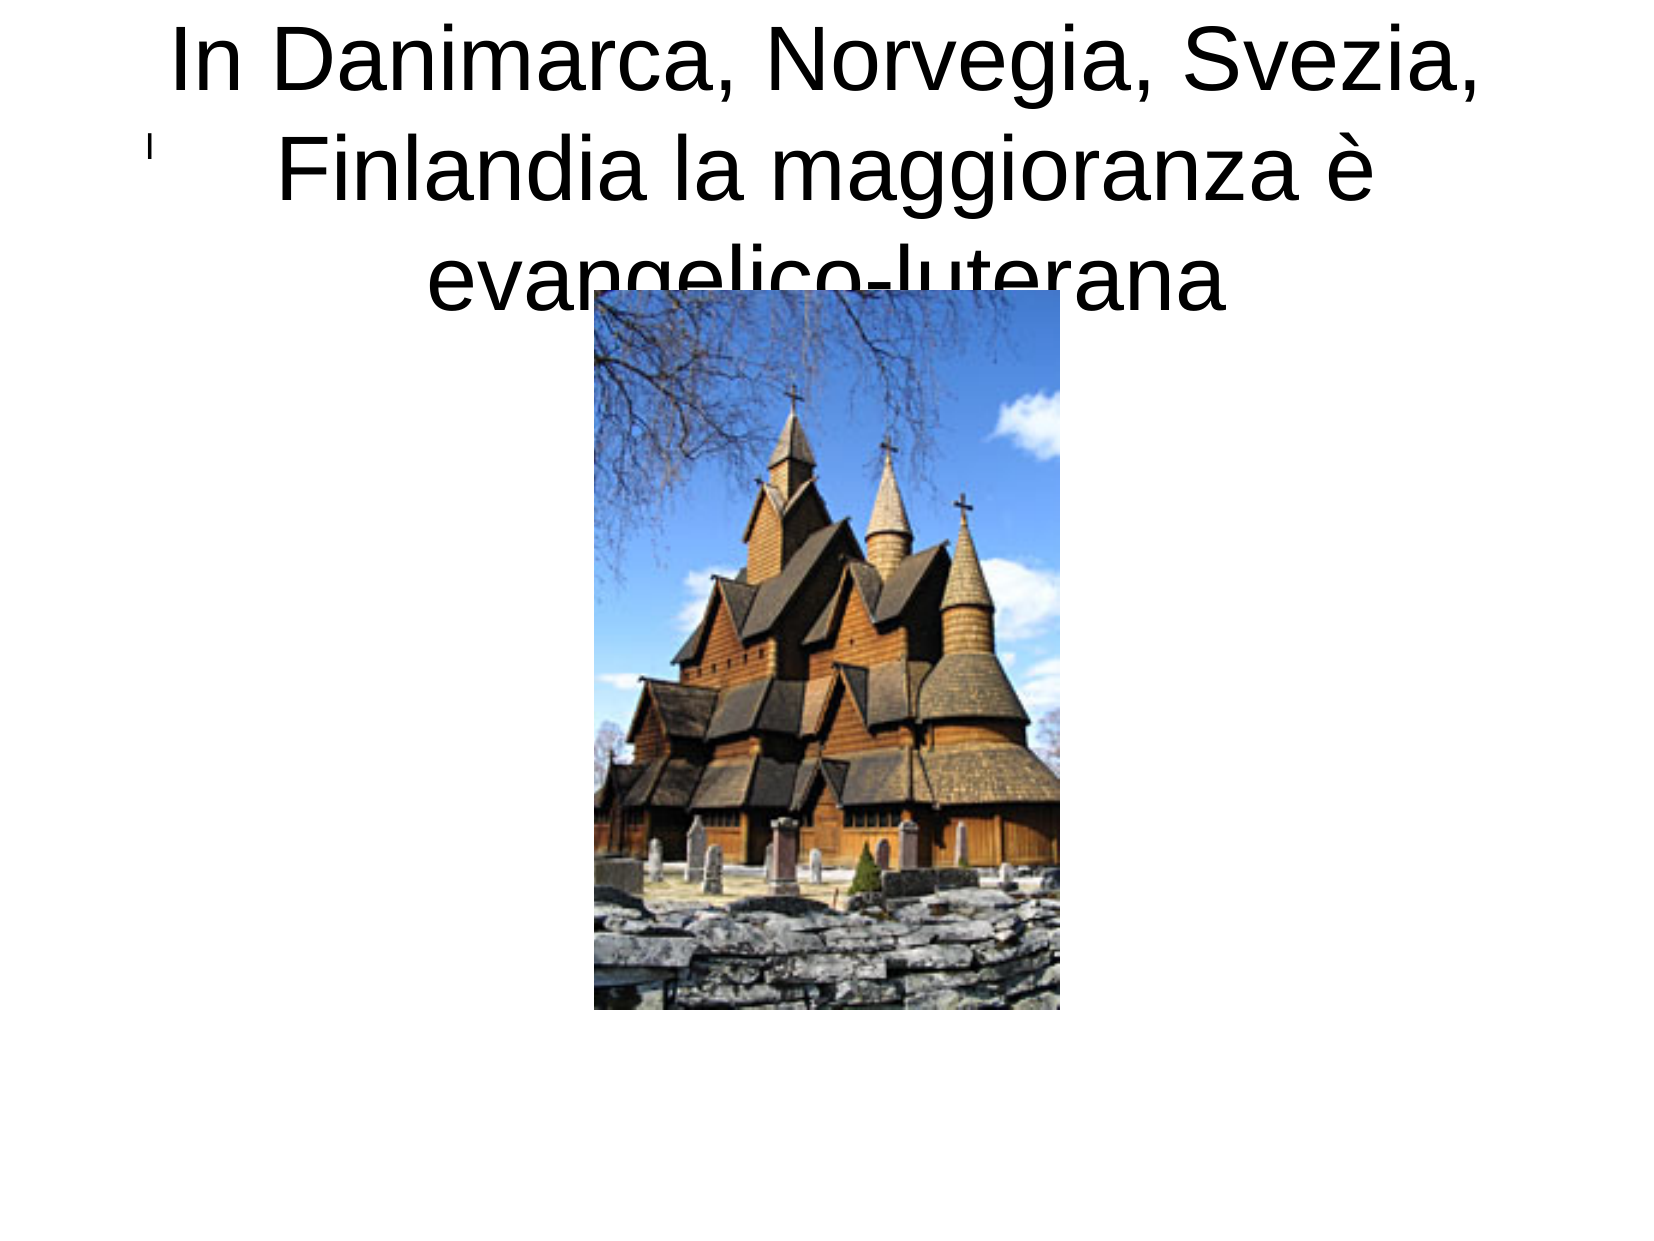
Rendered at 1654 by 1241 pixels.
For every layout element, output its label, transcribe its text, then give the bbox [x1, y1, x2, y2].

text_box I [129, 118, 171, 175]
title In Danimarca, Norvegia, Svezia, Finlandia la maggioranza è evangelico-luterana [82, 0, 1571, 307]
picture [594, 290, 1060, 1010]
